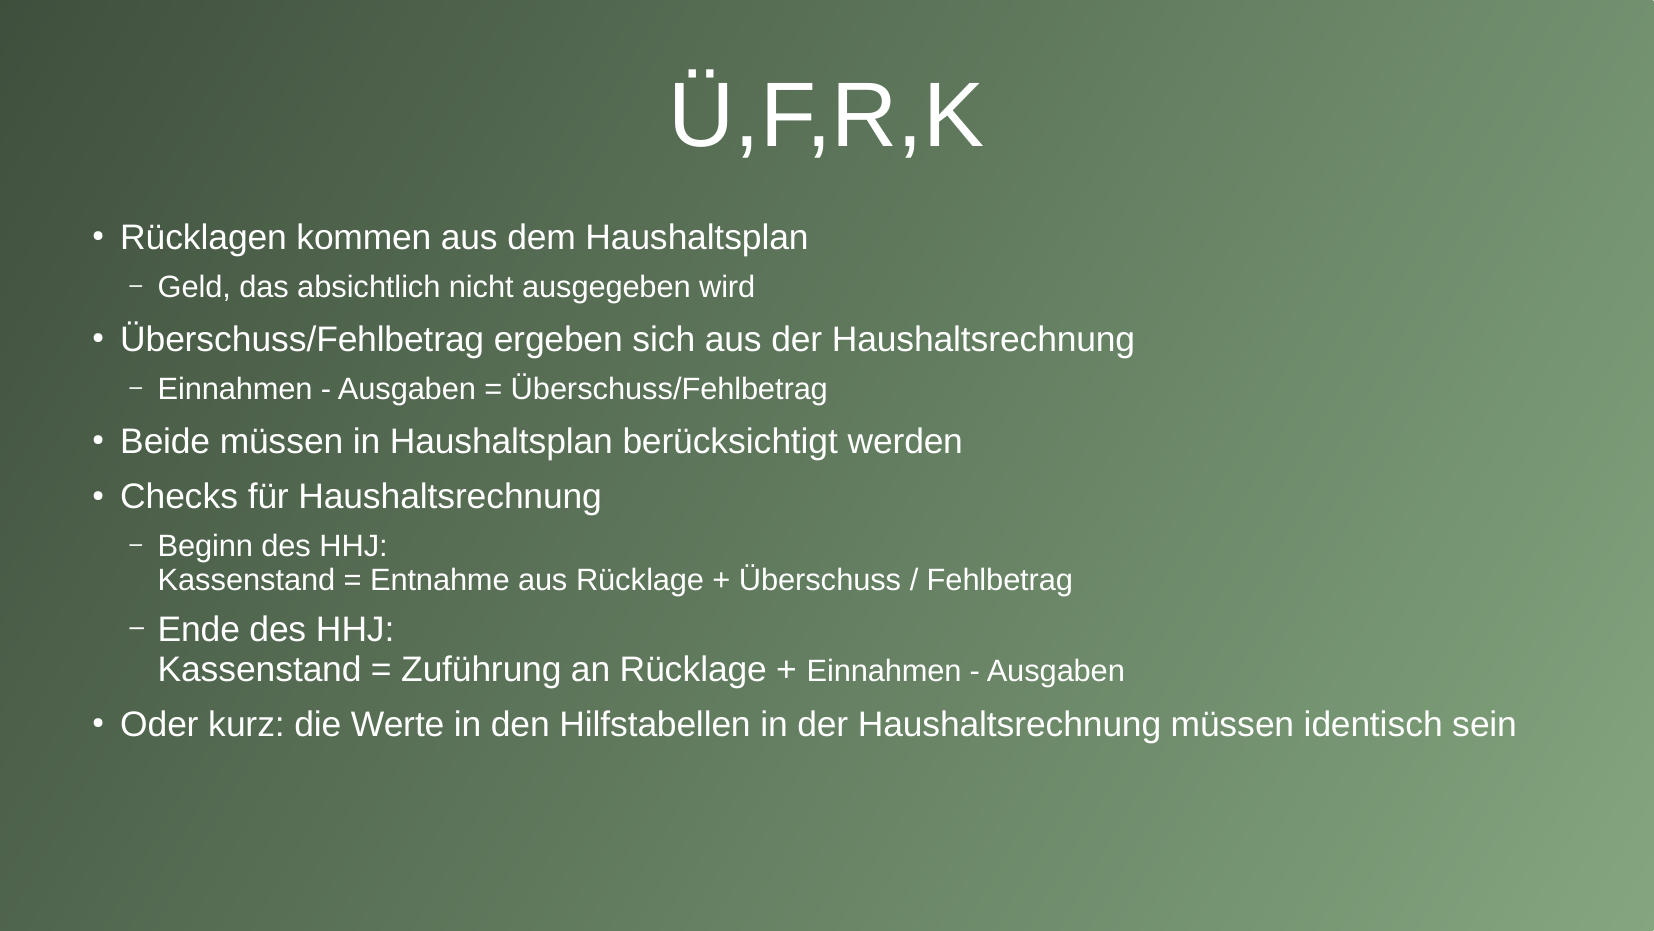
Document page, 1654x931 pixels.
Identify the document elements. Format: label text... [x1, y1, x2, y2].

list Rücklagen kommen aus dem Haushaltsplan Geld, das absichtlich nicht ausgegeben wird Überschuss/Fehlbetrag ergeben sich aus der Haushaltsrechnung Einnahmen - Ausgaben = Überschuss/Fehlbetrag Beide müssen in Haushaltsplan berücksichtigt werden Checks für Haushaltsrechnung Beginn des HHJ: Kassenstand = Entnahme aus Rücklage + Überschuss / Fehlbetrag Ende des HHJ: Kassenstand = Zuführung an Rücklage + Einnahmen - Ausgaben Oder kurz: die Werte in den Hilfstabellen in der Haushaltsrechnung müssen identisch sein [82, 217, 1571, 758]
title Ü,F,R,K [82, 37, 1571, 193]
